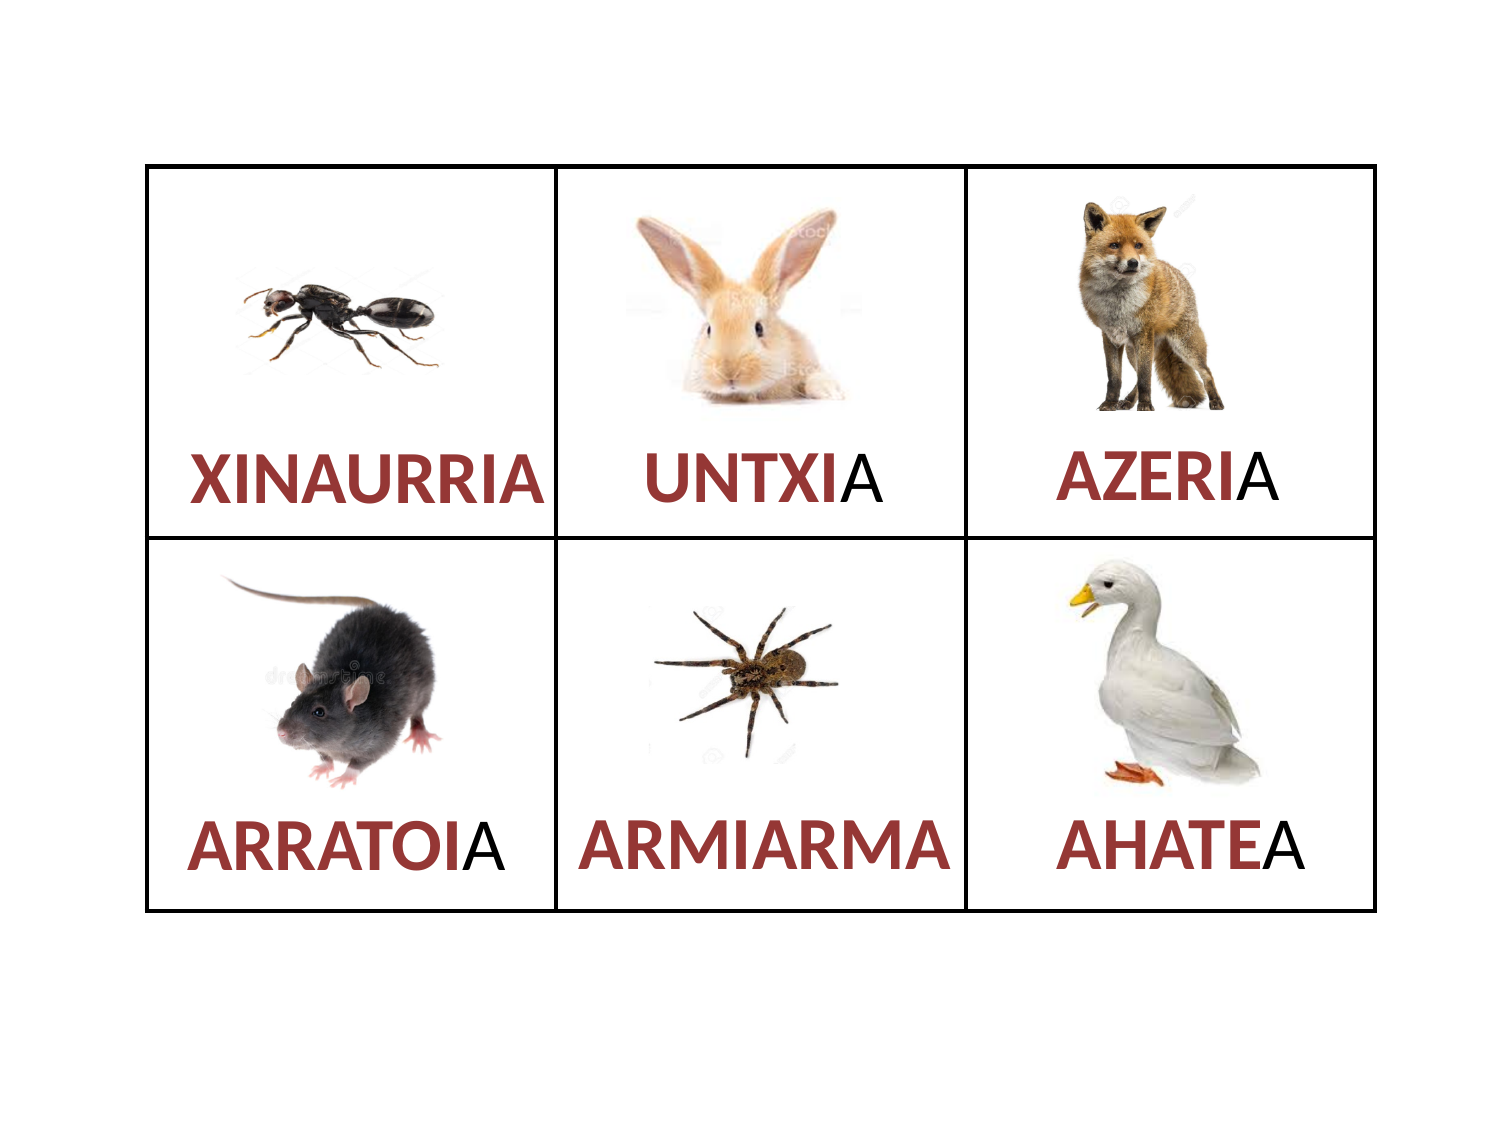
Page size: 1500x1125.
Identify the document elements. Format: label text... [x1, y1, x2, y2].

text_box AHATEA [1042, 787, 1322, 893]
picture [626, 197, 862, 429]
table_header [968, 169, 1373, 536]
table_header [149, 169, 554, 536]
picture [1017, 545, 1289, 817]
text_box ARMIARMA [564, 787, 966, 893]
text_box XINAURRIA [175, 420, 560, 526]
table_cell [968, 540, 1373, 909]
text_box AZERIA [1041, 418, 1296, 523]
picture [235, 267, 445, 375]
text_box ARRATOIA [172, 788, 522, 894]
table_cell [149, 540, 554, 909]
table_header [558, 169, 964, 536]
text_box UNTXIA [628, 420, 899, 525]
picture [648, 606, 841, 764]
picture [1075, 194, 1231, 411]
picture [207, 565, 447, 788]
table_cell [558, 540, 964, 909]
